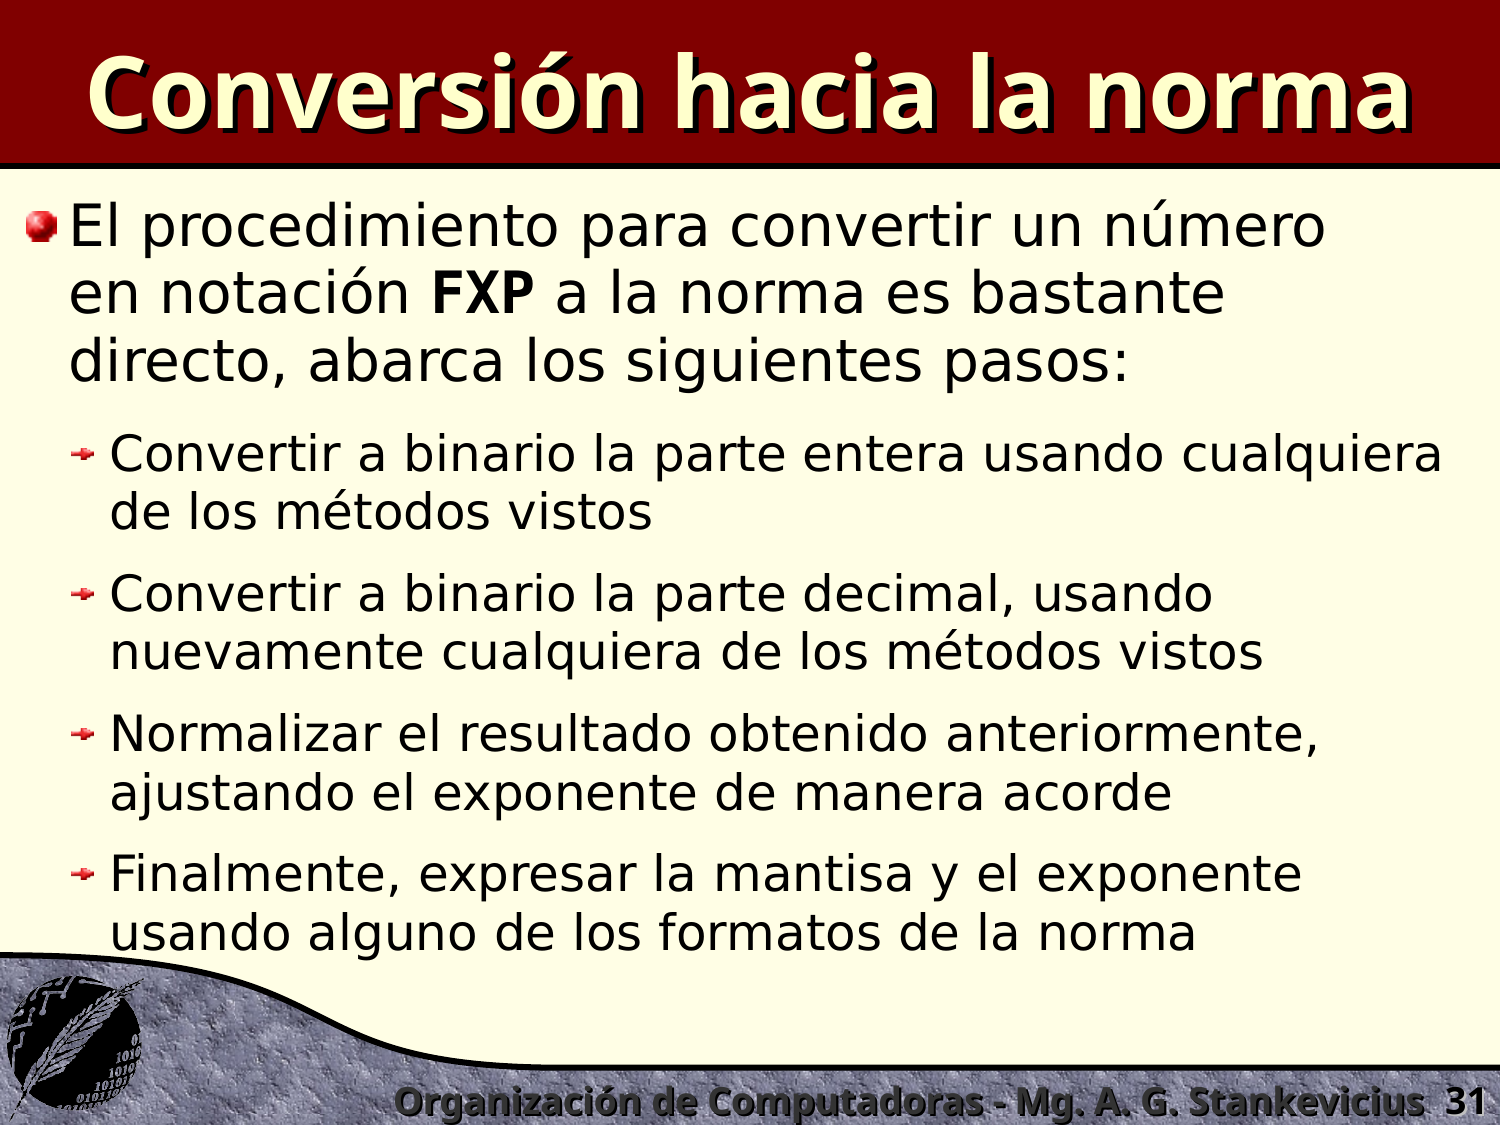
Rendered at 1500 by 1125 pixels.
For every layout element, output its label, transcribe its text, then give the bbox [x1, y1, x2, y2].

picture [0, 959, 1500, 1125]
picture [802, 1100, 806, 1110]
picture [448, 1100, 455, 1110]
list El procedimiento para convertir un número en notación FXP a la norma es bastante directo, abarca los siguientes pasos: Convertir a binario la parte entera usando cualquiera de los métodos vistos Convertir a binario la parte decimal, usando nuevamente cualquiera de los métodos vistos Normalizar el resultado obtenido anteriormente, ajustando el exponente de manera acorde Finalmente, expresar la mantisa y el exponente usando alguno de los formatos de la norma [11, 192, 1486, 966]
picture [1058, 1100, 1065, 1110]
title Conversión hacia la norma [15, 5, 1485, 160]
